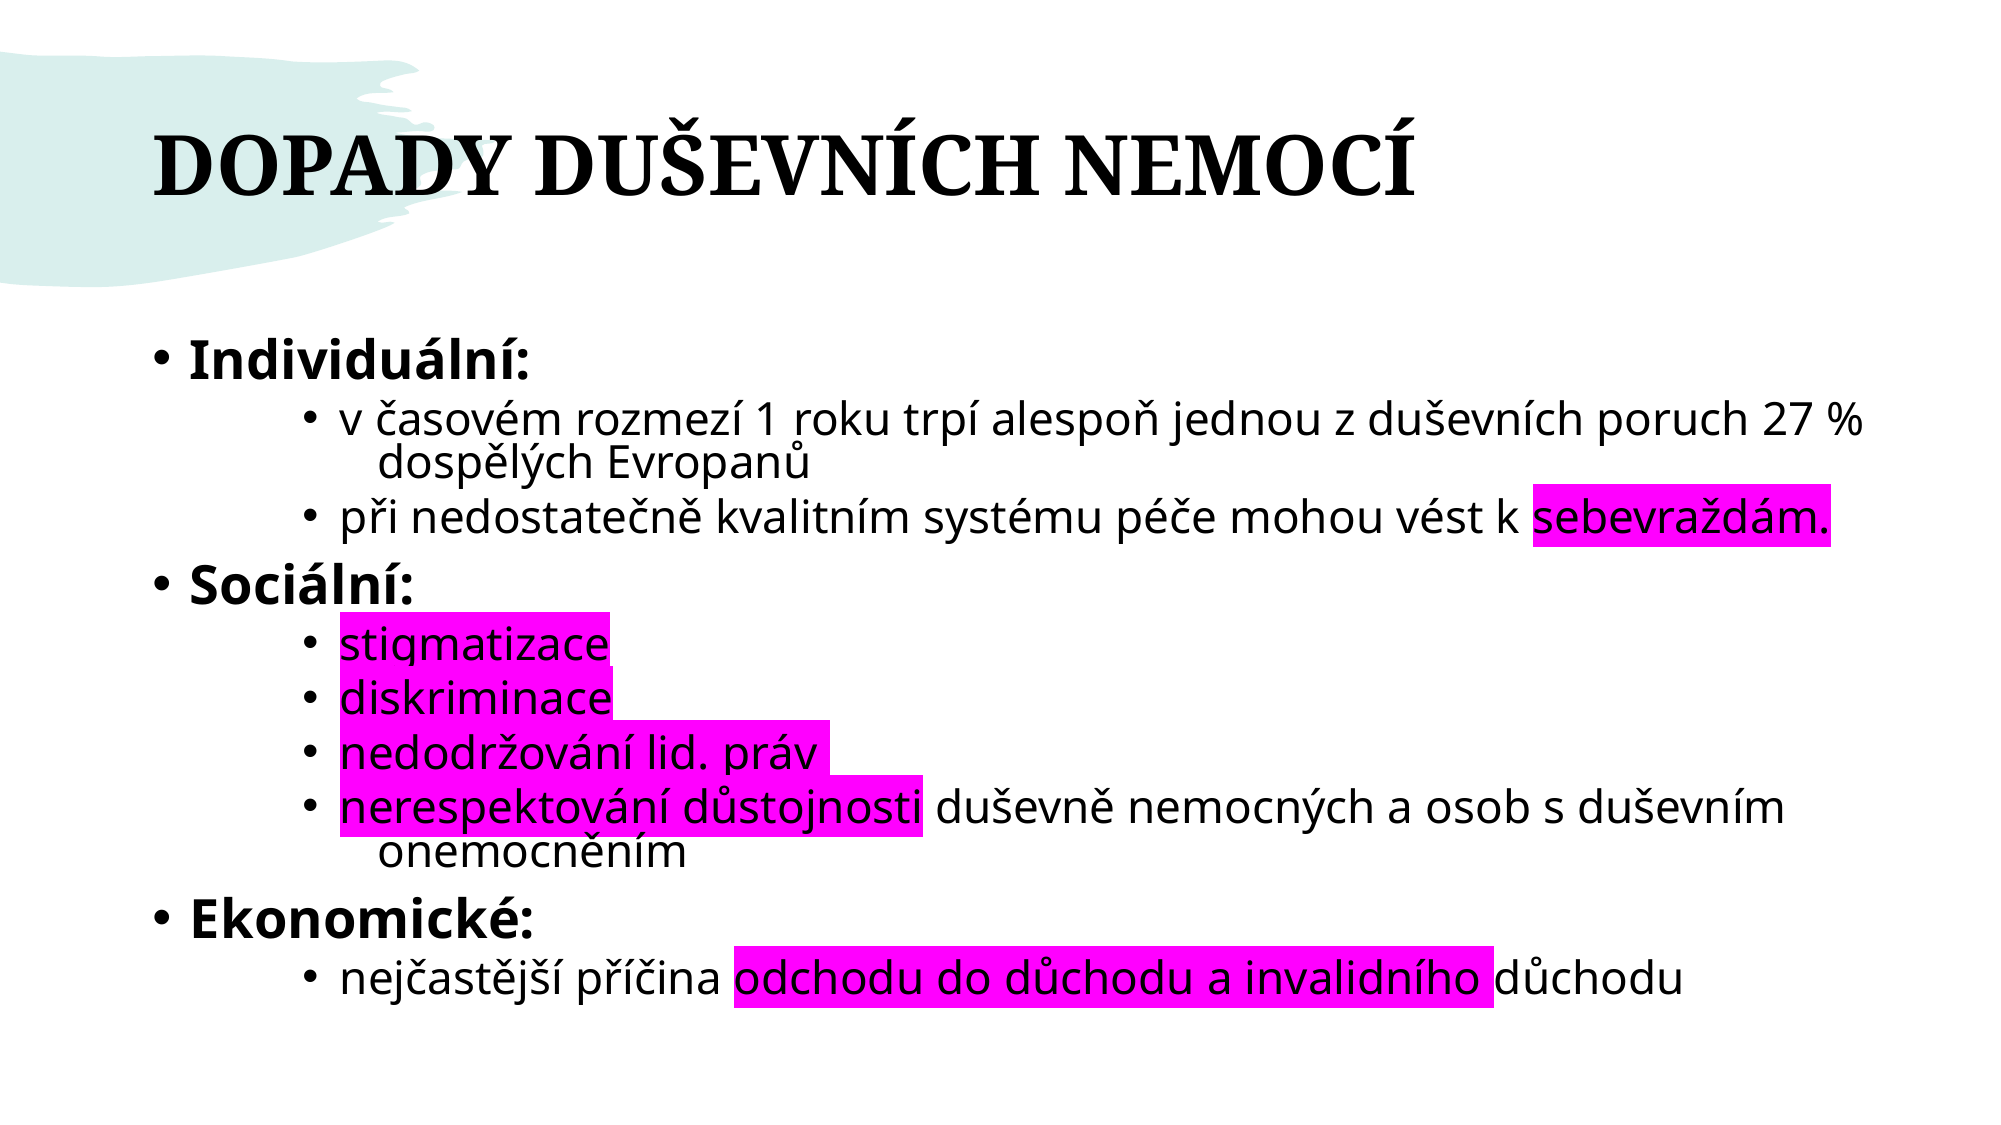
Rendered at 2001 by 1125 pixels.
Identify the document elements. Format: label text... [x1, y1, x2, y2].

title DOPADY DUŠEVNÍCH NEMOCÍ [137, 59, 1863, 278]
list Individuální: v časovém rozmezí 1 roku trpí alespoň jednou z duševních poruch 27 % dospělých Evropanů při nedostatečně kvalitním systému péče mohou vést k sebevraždám. Sociální: stigmatizace diskriminace nedodržování lid. práv nerespektování důstojnosti duševně nemocných a osob s duševním onemocněním Ekonomické: nejčastější příčina odchodu do důchodu a invalidního důchodu [137, 329, 1923, 1075]
